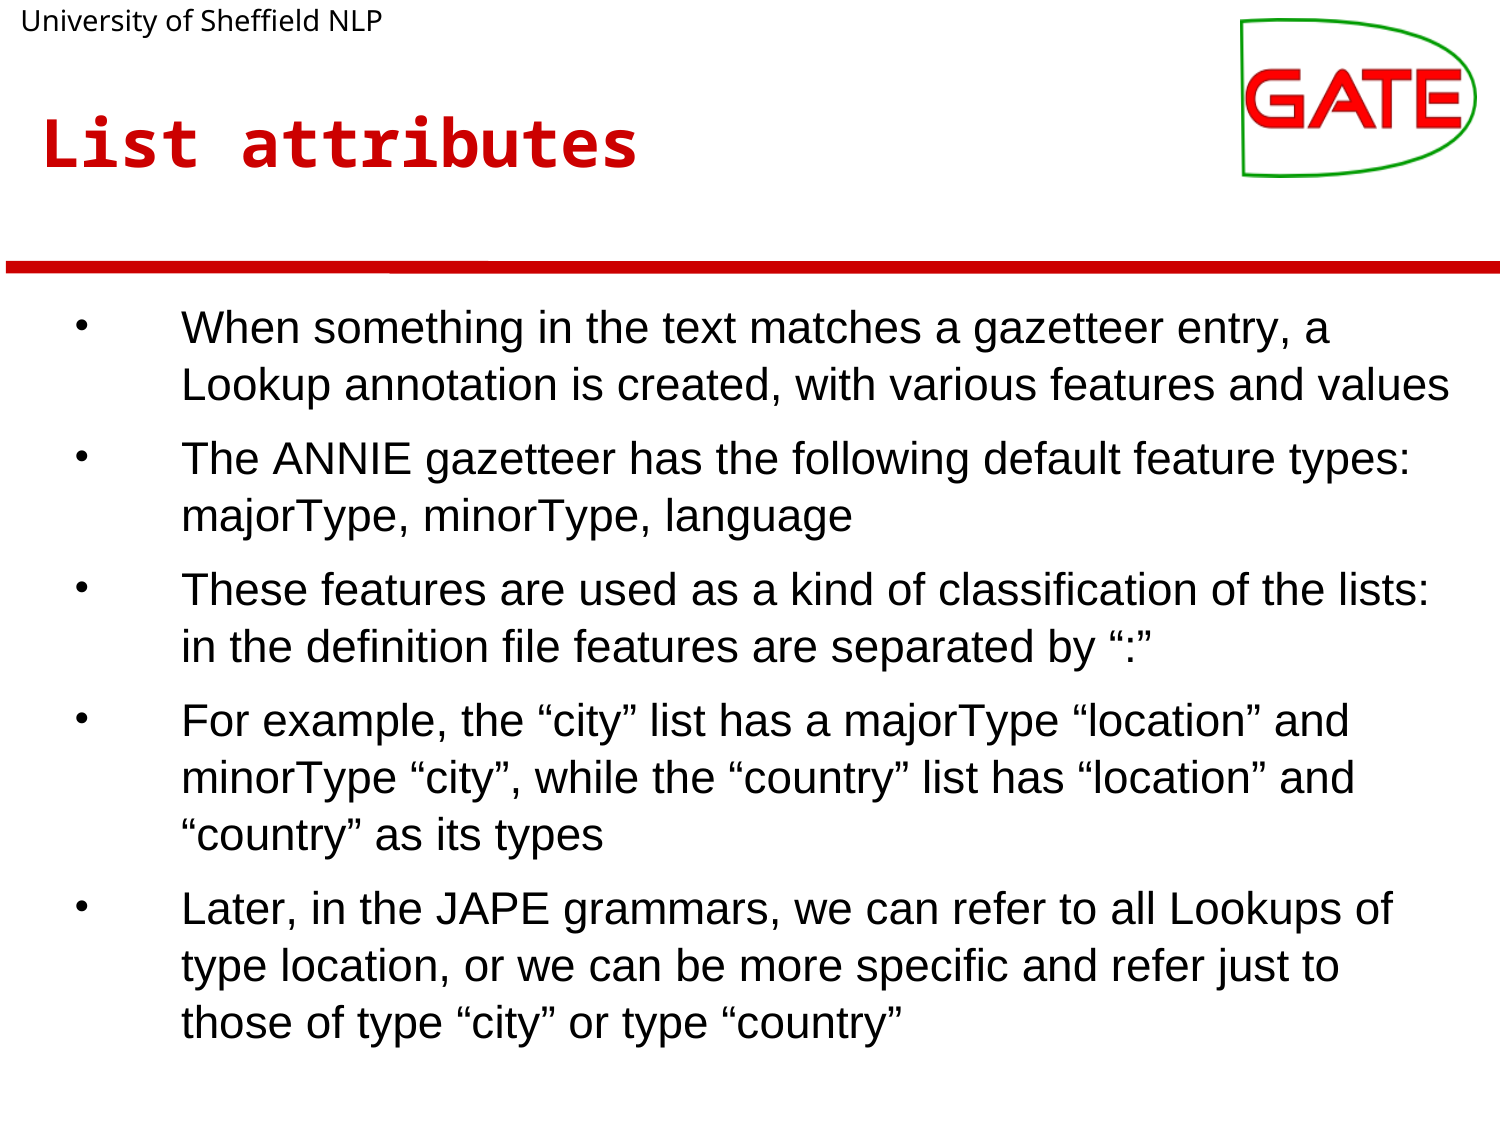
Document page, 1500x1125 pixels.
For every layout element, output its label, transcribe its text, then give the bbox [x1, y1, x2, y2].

text_box List attributes [41, 45, 1387, 243]
text_box When something in the text matches a gazetteer entry, a Lookup annotation is created, with various features and values The ANNIE gazetteer has the following default feature types: majorType, minorType, language These features are used as a kind of classification of the lists: in the definition file features are separated by “:” For example, the “city” list has a majorType “location” and minorType “city”, while the “country” list has “location” and “country” as its types Later, in the JAPE grammars, we can refer to all Lookups of type location, or we can be more specific and refer just to those of type “city” or type “country” [59, 287, 1477, 1093]
picture [1240, 18, 1477, 178]
